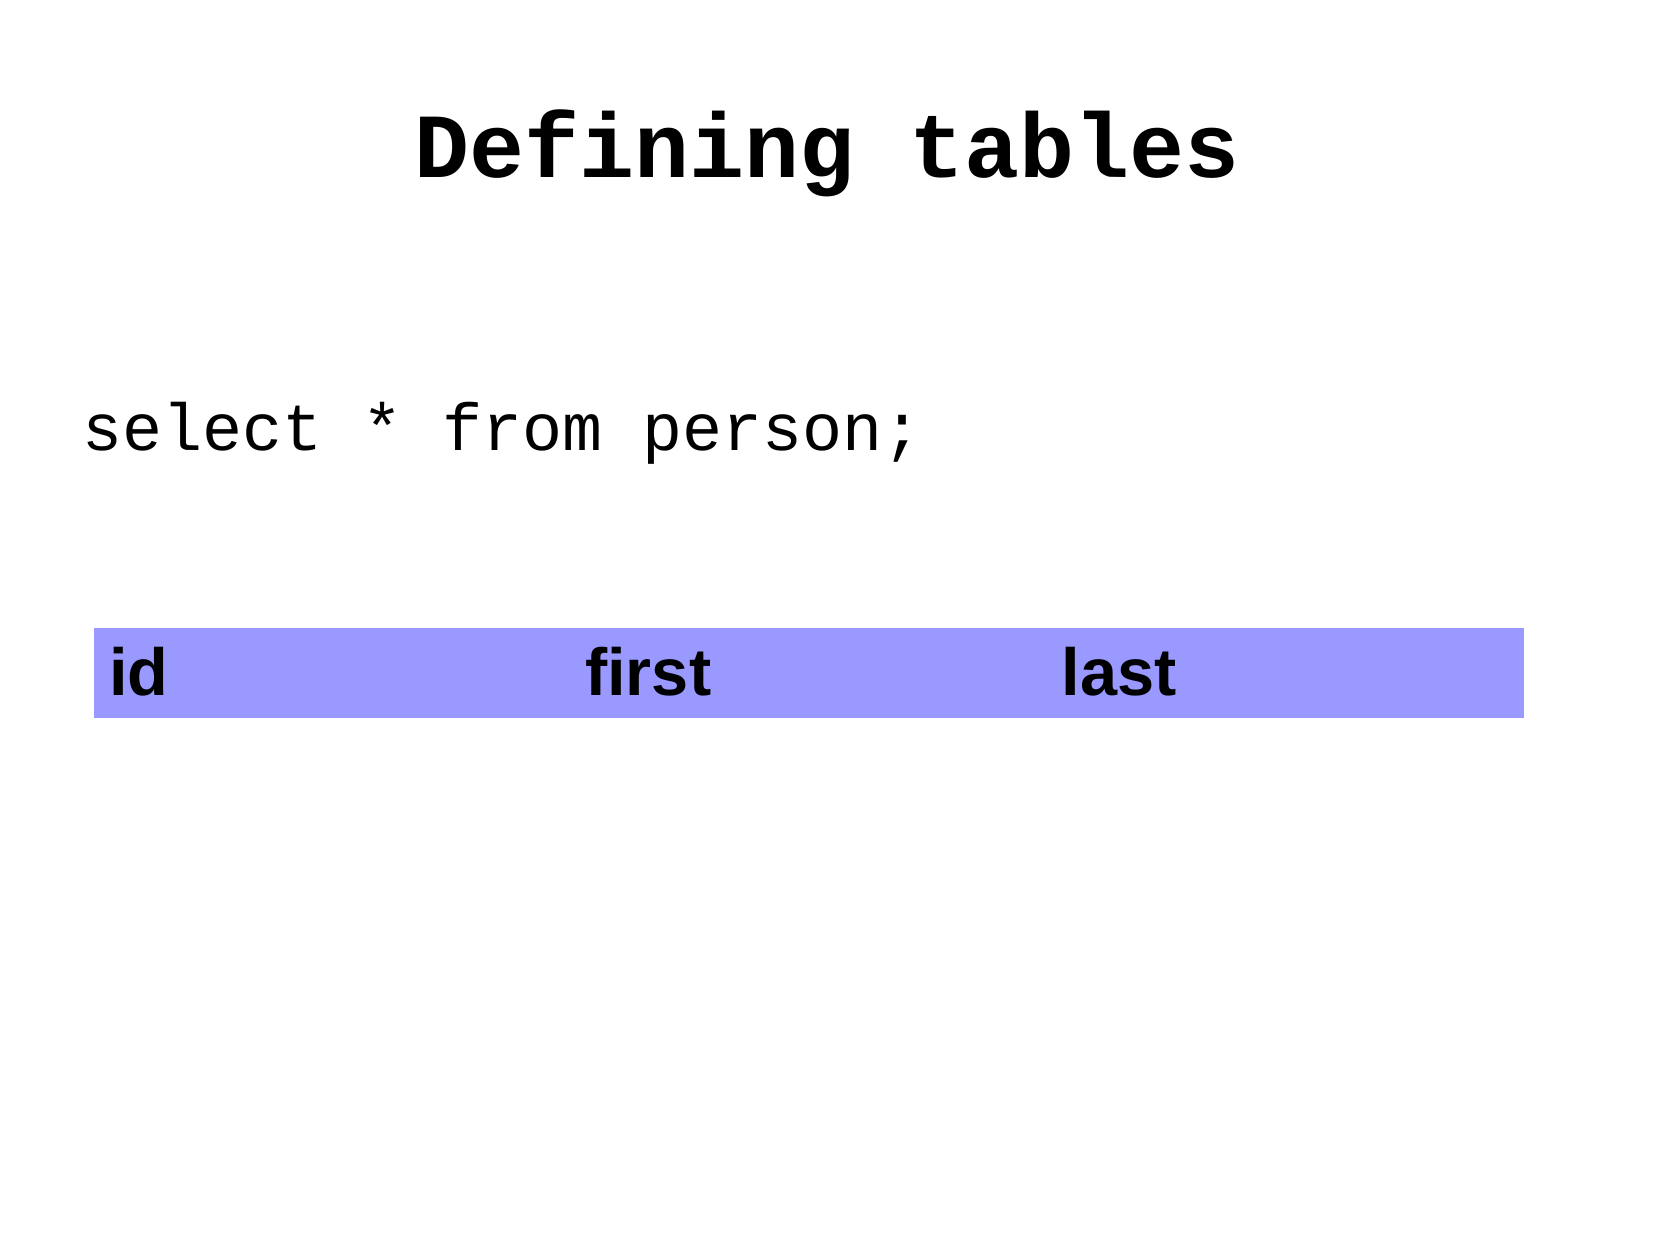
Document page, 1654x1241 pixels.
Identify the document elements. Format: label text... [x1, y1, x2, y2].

title Defining tables [82, 49, 1571, 257]
table_header id [94, 628, 571, 718]
table_header last [1047, 628, 1524, 718]
list select * from person; [82, 290, 1571, 584]
table_header first [571, 628, 1047, 718]
